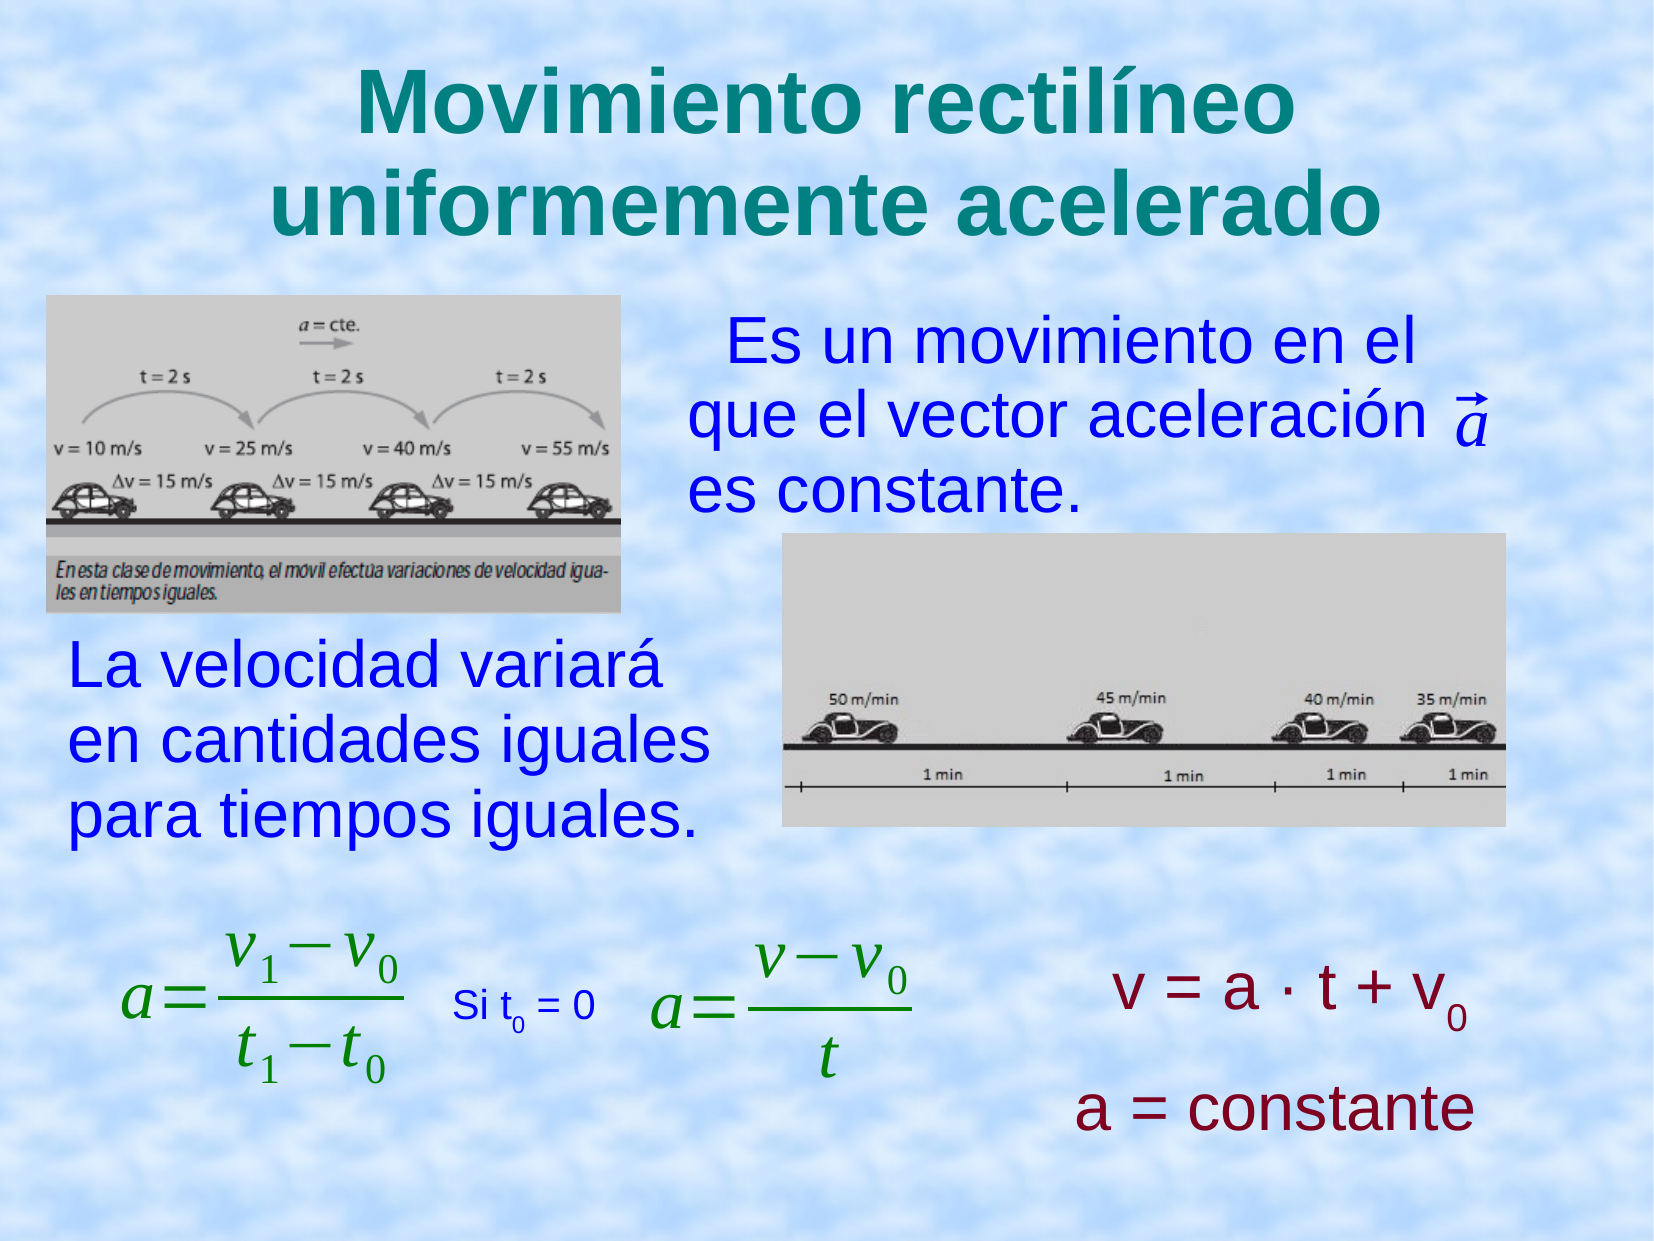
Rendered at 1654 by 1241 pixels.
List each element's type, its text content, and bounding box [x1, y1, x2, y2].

chart [1446, 383, 1498, 463]
text_box v = a · t + v0 [974, 941, 1536, 1062]
chart [112, 904, 414, 1093]
chart [641, 914, 922, 1093]
text_box La velocidad variará en cantidades iguales para tiempos iguales. [0, 620, 768, 860]
text_box Si t0 = 0 [295, 974, 621, 1092]
title Movimiento rectilíneo uniformemente acelerado [82, 49, 1571, 257]
picture [0, 0, 1654, 1241]
text_box a = constante [885, 1062, 1595, 1153]
text_box Es un movimiento en el que el vector aceleración es constante. [621, 295, 1509, 535]
